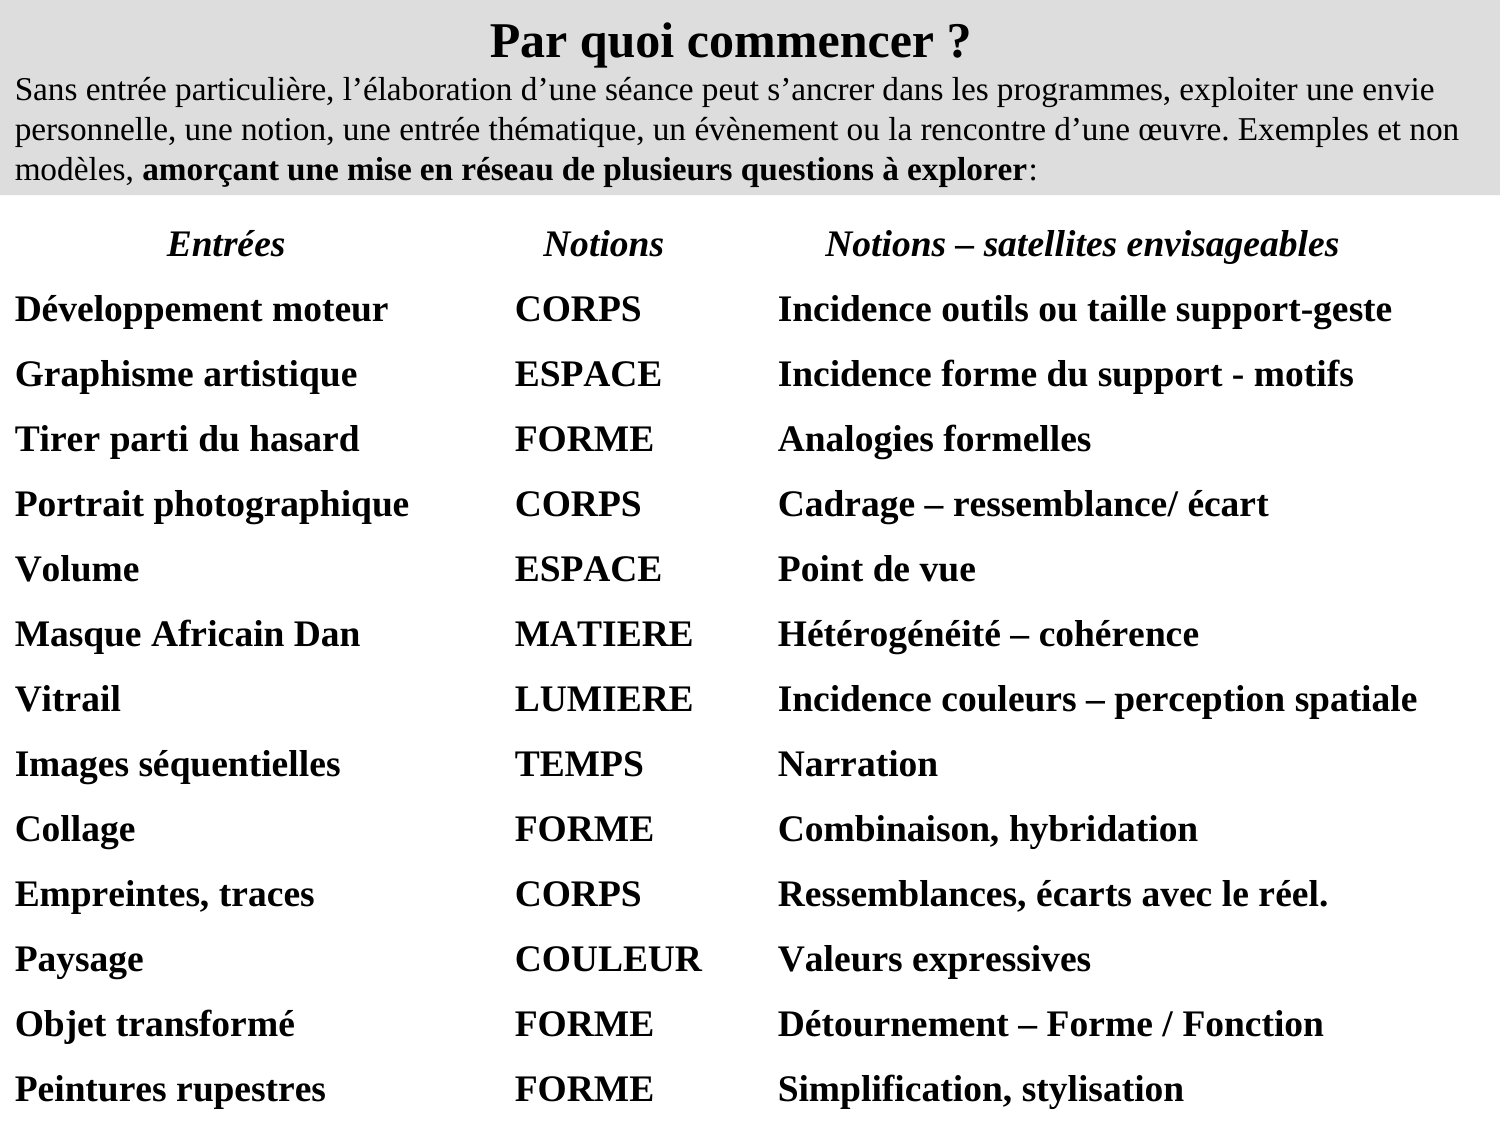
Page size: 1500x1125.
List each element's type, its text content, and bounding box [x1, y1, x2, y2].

table_cell Analogies formelles [763, 407, 1500, 473]
table_cell MATIERE [500, 603, 763, 668]
table_cell Combinaison, hybridation [763, 798, 1500, 863]
table_cell Cadrage – ressemblance/ écart [763, 473, 1500, 538]
table_cell Narration [763, 733, 1500, 798]
table_cell CORPS [500, 863, 763, 928]
table_cell Valeurs expressives [763, 928, 1500, 993]
table_cell Développement moteur [0, 277, 500, 342]
table_cell Simplification, stylisation [763, 1058, 1500, 1123]
table_cell Collage [0, 798, 500, 863]
table_cell Objet transformé [0, 993, 500, 1058]
table_cell Peintures rupestres [0, 1058, 500, 1123]
table_cell Portrait photographique [0, 473, 500, 538]
table_cell FORME [500, 993, 763, 1058]
table_cell Ressemblances, écarts avec le réel. [763, 863, 1500, 928]
table_cell Hétérogénéité – cohérence [763, 603, 1500, 668]
table_cell TEMPS [500, 733, 763, 798]
table_cell FORME [500, 798, 763, 863]
table_cell ESPACE [500, 342, 763, 407]
table_cell Paysage [0, 928, 500, 993]
table_cell Détournement – Forme / Fonction [763, 993, 1500, 1058]
table_cell FORME [500, 407, 763, 473]
table_cell Empreintes, traces [0, 863, 500, 928]
table_cell Images séquentielles [0, 733, 500, 798]
table_cell Incidence forme du support - motifs [763, 342, 1500, 407]
table_header Notions [500, 213, 763, 277]
table_cell Vitrail [0, 668, 500, 733]
table_cell FORME [500, 1058, 763, 1123]
table_cell ESPACE [500, 538, 763, 603]
table_cell Point de vue [763, 538, 1500, 603]
text_box Par quoi commencer ? Sans entrée particulière, l’élaboration d’une séance peut s’ancrer dans les programmes, exploiter une envie personnelle, une notion, une entrée thématique, un évènement ou la rencontre d’une œuvre. Exemples et non modèles, amorçant une mise en réseau de plusieurs questions à explorer: [0, 0, 1500, 196]
table_cell Masque Africain Dan [0, 603, 500, 668]
table_cell Incidence outils ou taille support-geste [763, 277, 1500, 342]
table_cell CORPS [500, 473, 763, 538]
table_cell Tirer parti du hasard [0, 407, 500, 473]
table_cell Volume [0, 538, 500, 603]
table_cell LUMIERE [500, 668, 763, 733]
table_cell Incidence couleurs – perception spatiale [763, 668, 1500, 733]
table_cell CORPS [500, 277, 763, 342]
table_cell Graphisme artistique [0, 342, 500, 407]
table_header Entrées [0, 213, 500, 277]
table_cell COULEUR [500, 928, 763, 993]
table_header Notions – satellites envisageables [763, 213, 1500, 277]
